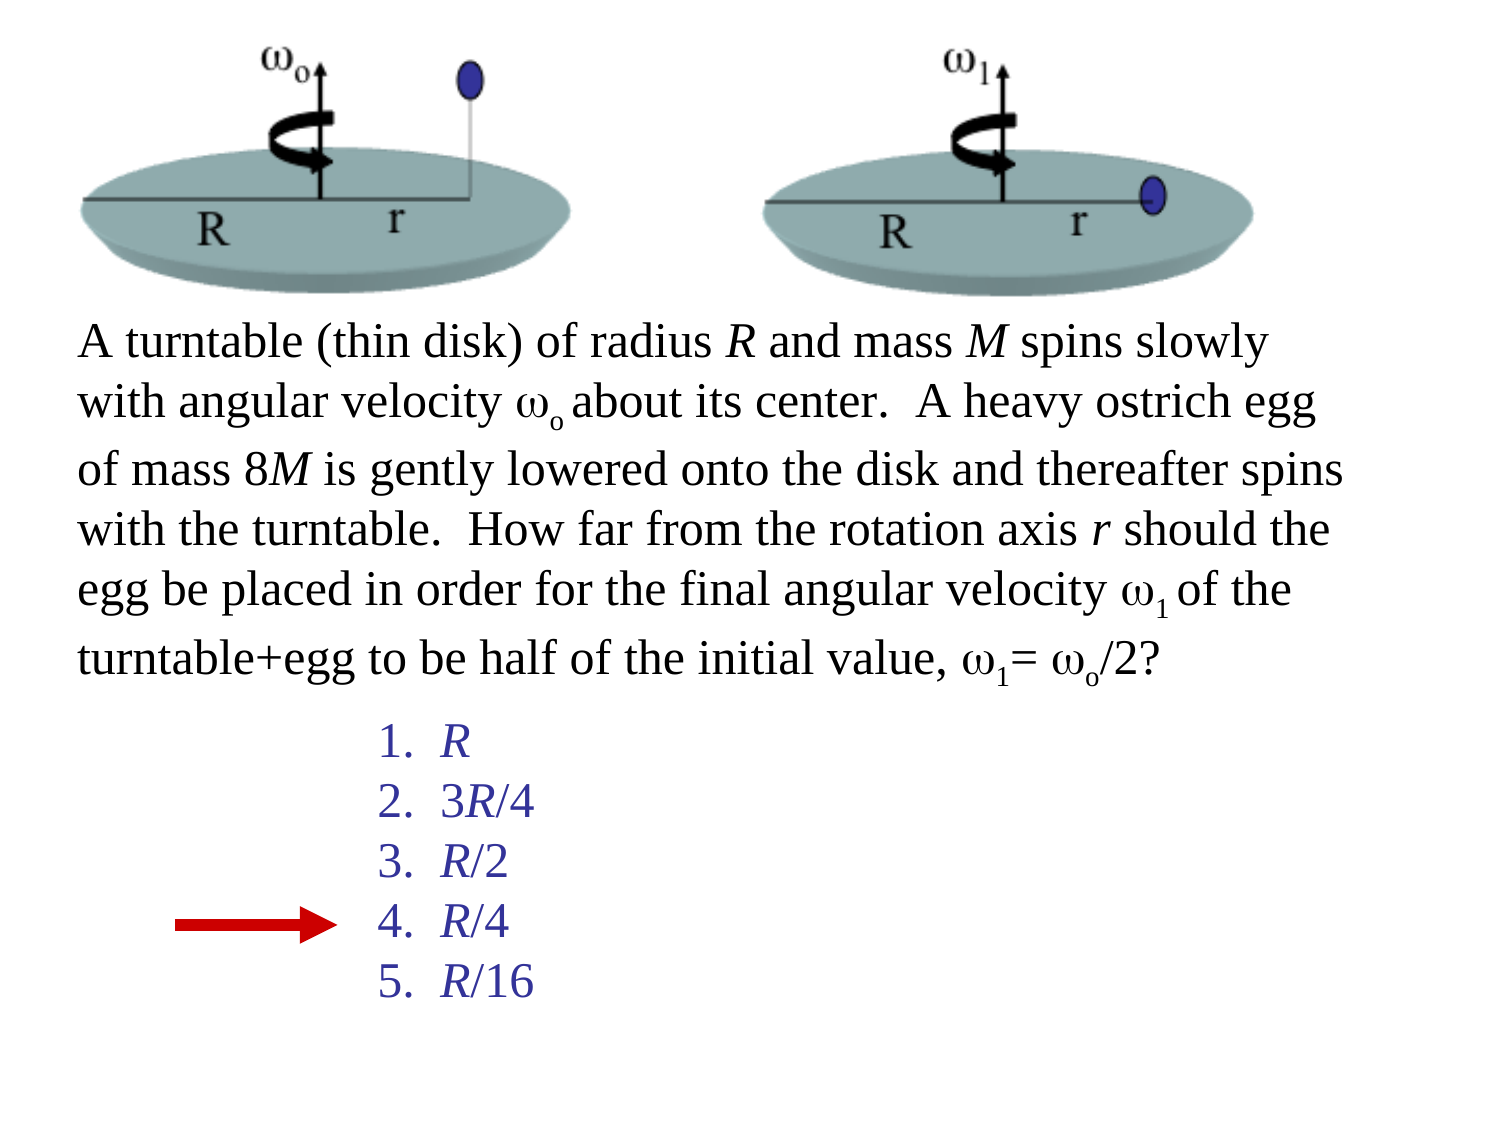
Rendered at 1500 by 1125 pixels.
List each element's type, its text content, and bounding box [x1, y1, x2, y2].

picture [757, 12, 1260, 303]
picture [75, 10, 577, 300]
text_box 1. R 2. 3R/4 3. R/2 4. R/4 5. R/16 [362, 699, 550, 1016]
text_box A turntable (thin disk) of radius R and mass M spins slowly with angular velocity ωo about its center. A heavy ostrich egg of mass 8M is gently lowered onto the disk and thereafter spins with the turntable. How far from the rotation axis r should the egg be placed in order for the final angular velocity ω1 of the turntable+egg to be half of the initial value, ω1= ωo/2? [62, 299, 1378, 701]
